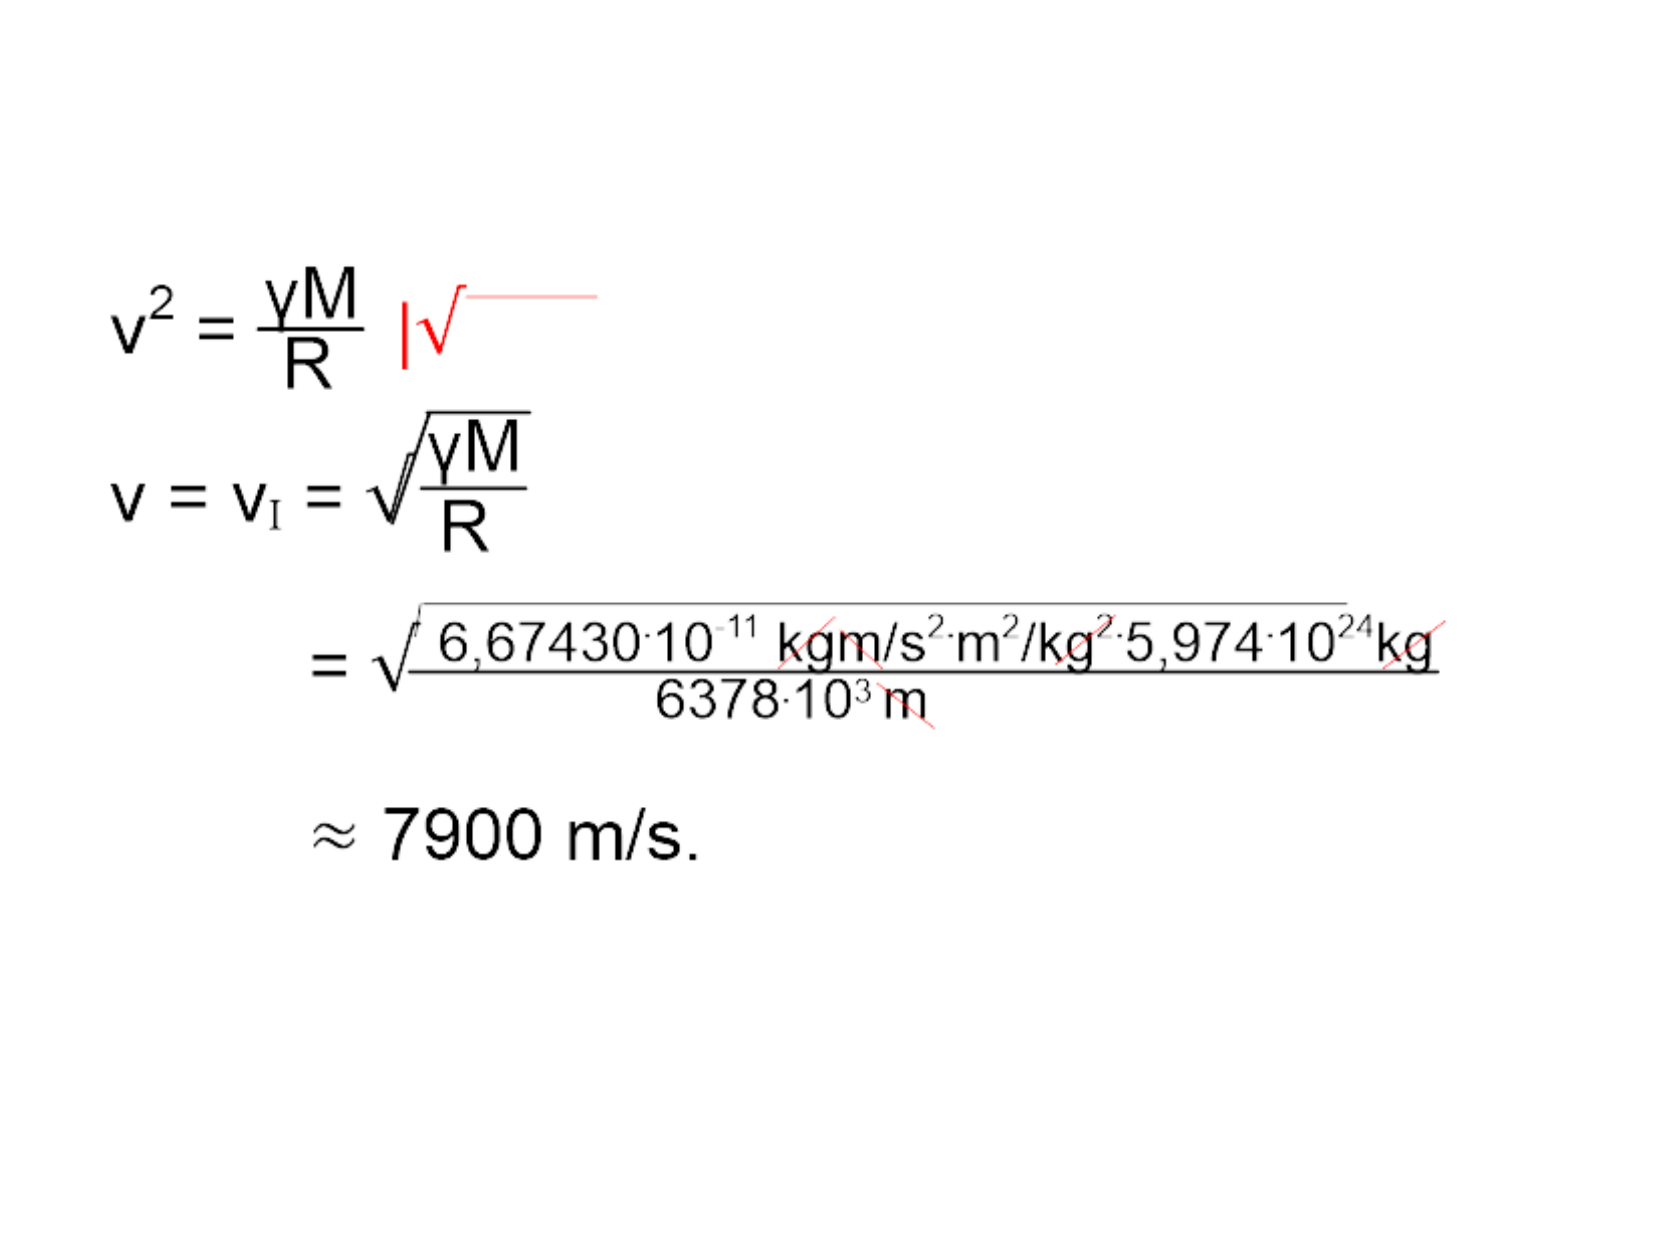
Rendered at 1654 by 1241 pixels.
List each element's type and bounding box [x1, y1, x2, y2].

picture [47, 95, 1588, 957]
